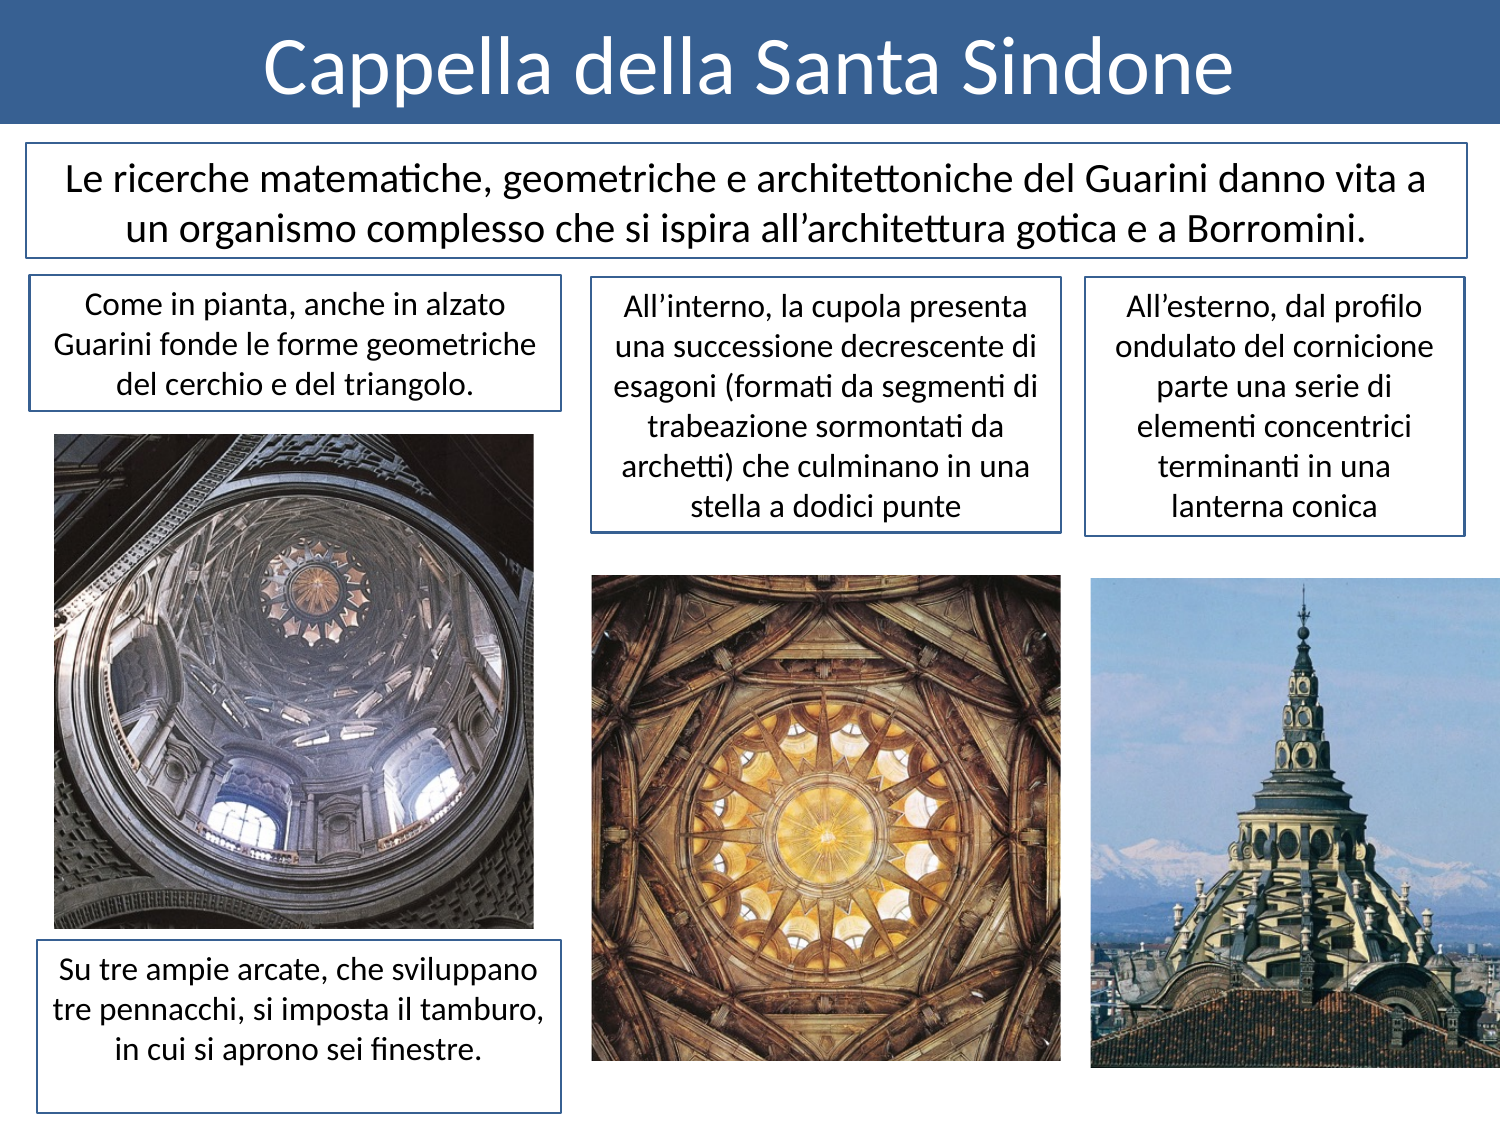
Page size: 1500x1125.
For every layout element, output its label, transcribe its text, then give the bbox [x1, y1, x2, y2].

picture [591, 575, 1061, 1061]
text_box Su tre ampie arcate, che sviluppano tre pennacchi, si imposta il tamburo, in cui si aprono sei finestre. [36, 939, 562, 1114]
text_box Cappella della Santa Sindone [0, 0, 1500, 124]
picture [54, 434, 534, 929]
text_box Le ricerche matematiche, geometriche e architettoniche del Guarini danno vita a un organismo complesso che si ispira all’architettura gotica e a Borromini. [25, 143, 1467, 258]
text_box All’esterno, dal profilo ondulato del cornicione parte una serie di elementi concentrici terminanti in una lanterna conica [1084, 277, 1465, 537]
picture [1090, 578, 1500, 1068]
text_box All’interno, la cupola presenta una successione decrescente di esagoni (formati da segmenti di trabeazione sormontati da archetti) che culminano in una stella a dodici punte [591, 277, 1061, 533]
text_box Come in pianta, anche in alzato Guarini fonde le forme geometriche del cerchio e del triangolo. [29, 274, 562, 412]
